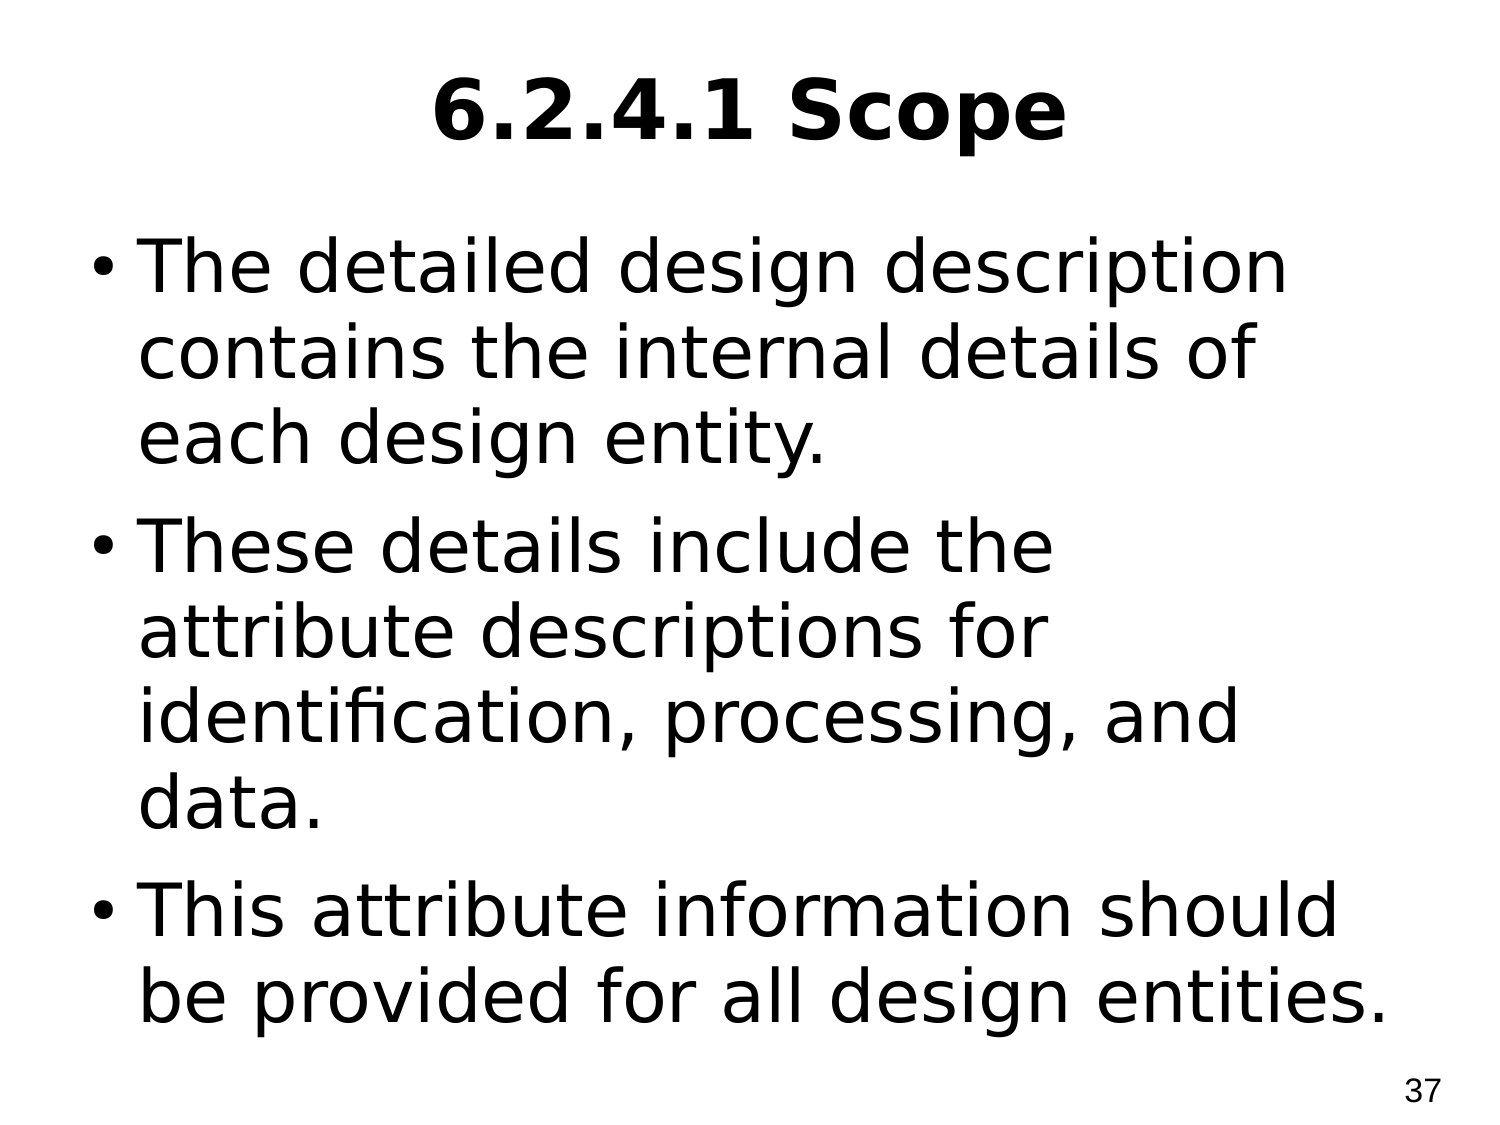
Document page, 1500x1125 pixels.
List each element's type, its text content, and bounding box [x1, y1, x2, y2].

list The detailed design description contains the internal details of each design entity. These details include the attribute descriptions for identification, processing, and data. This attribute information should be provided for all design entities. [75, 224, 1395, 1075]
title 6.2.4.1 Scope [75, 44, 1425, 177]
